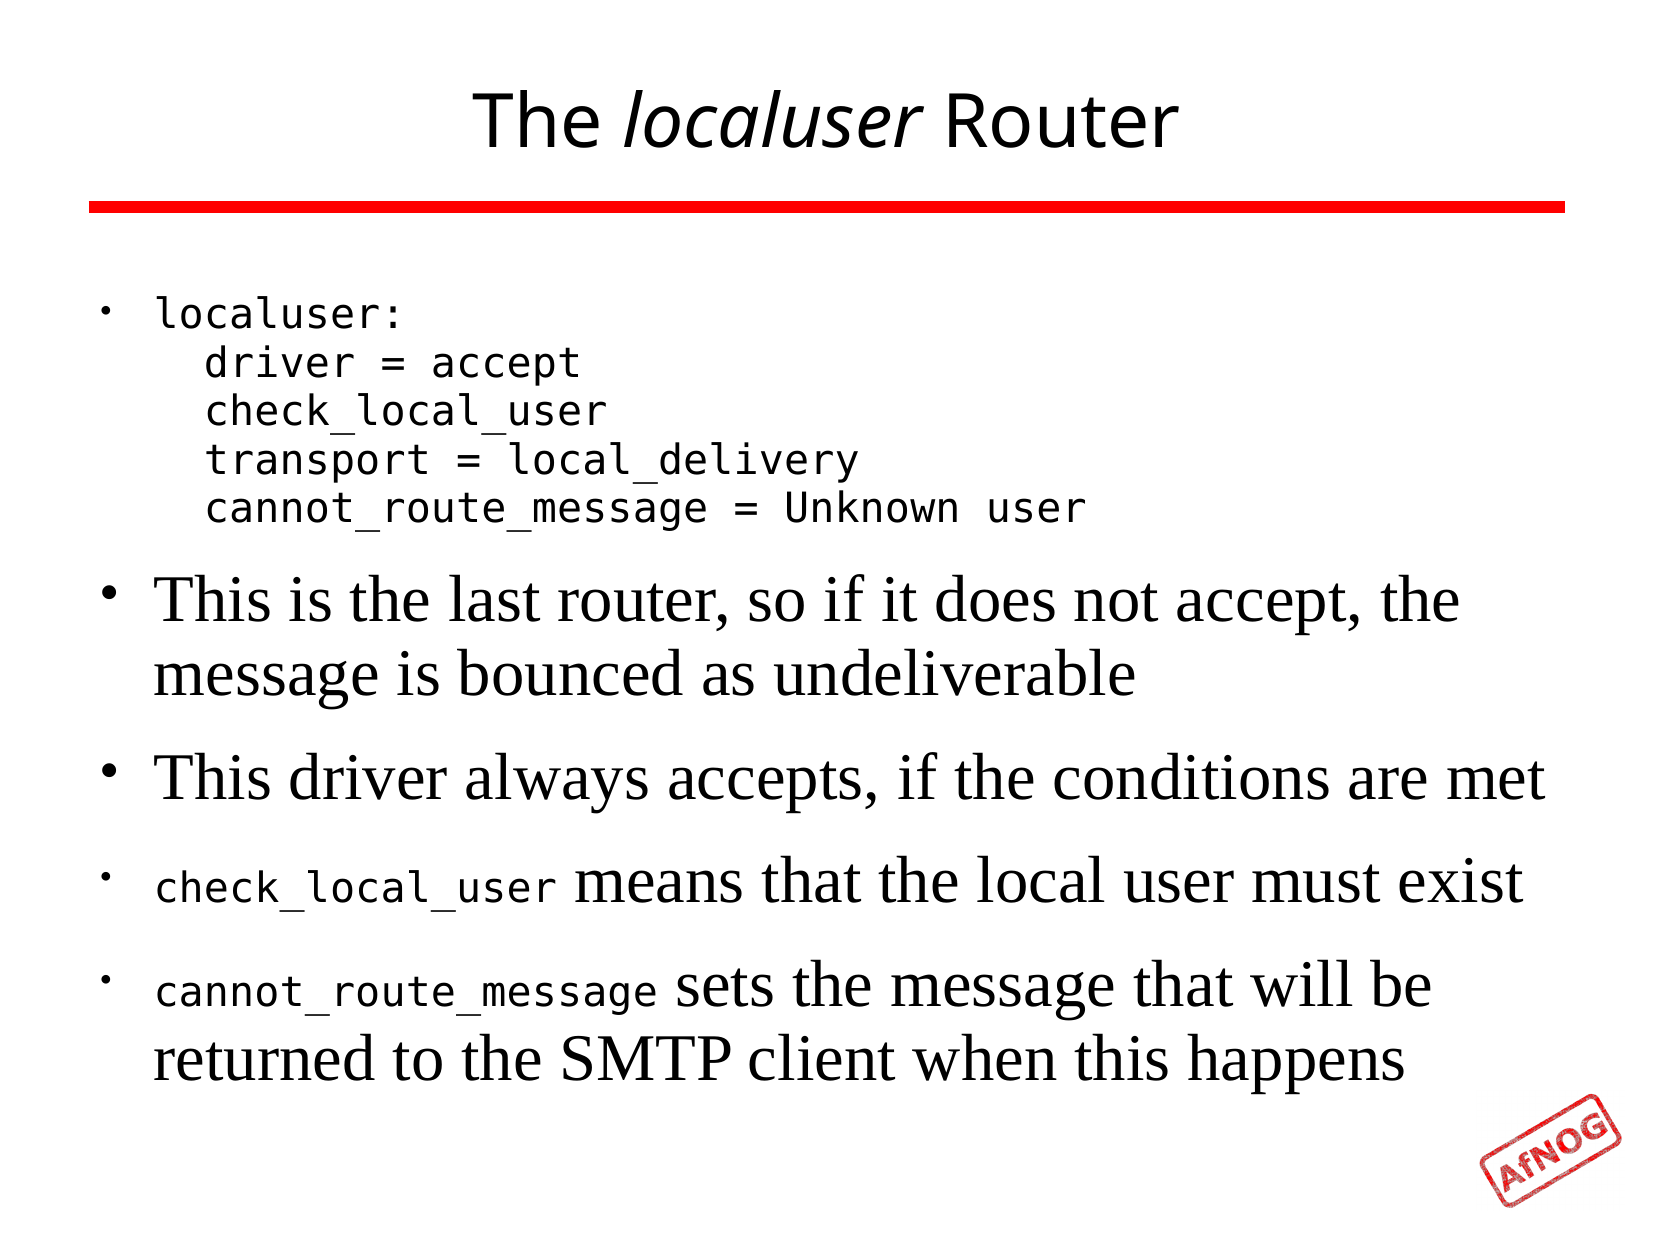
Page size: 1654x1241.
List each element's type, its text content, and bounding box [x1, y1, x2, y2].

title The localuser Router [88, 29, 1565, 207]
list localuser: driver = accept check_local_user transport = local_delivery cannot_route_message = Unknown user This is the last router, so if it does not accept, the message is bounced as undeliverable This driver always accepts, if the conditions are met check_local_user means that the local user must exist cannot_route_message sets the message that will be returned to the SMTP client when this happens [82, 290, 1571, 1096]
picture [1476, 1090, 1625, 1211]
